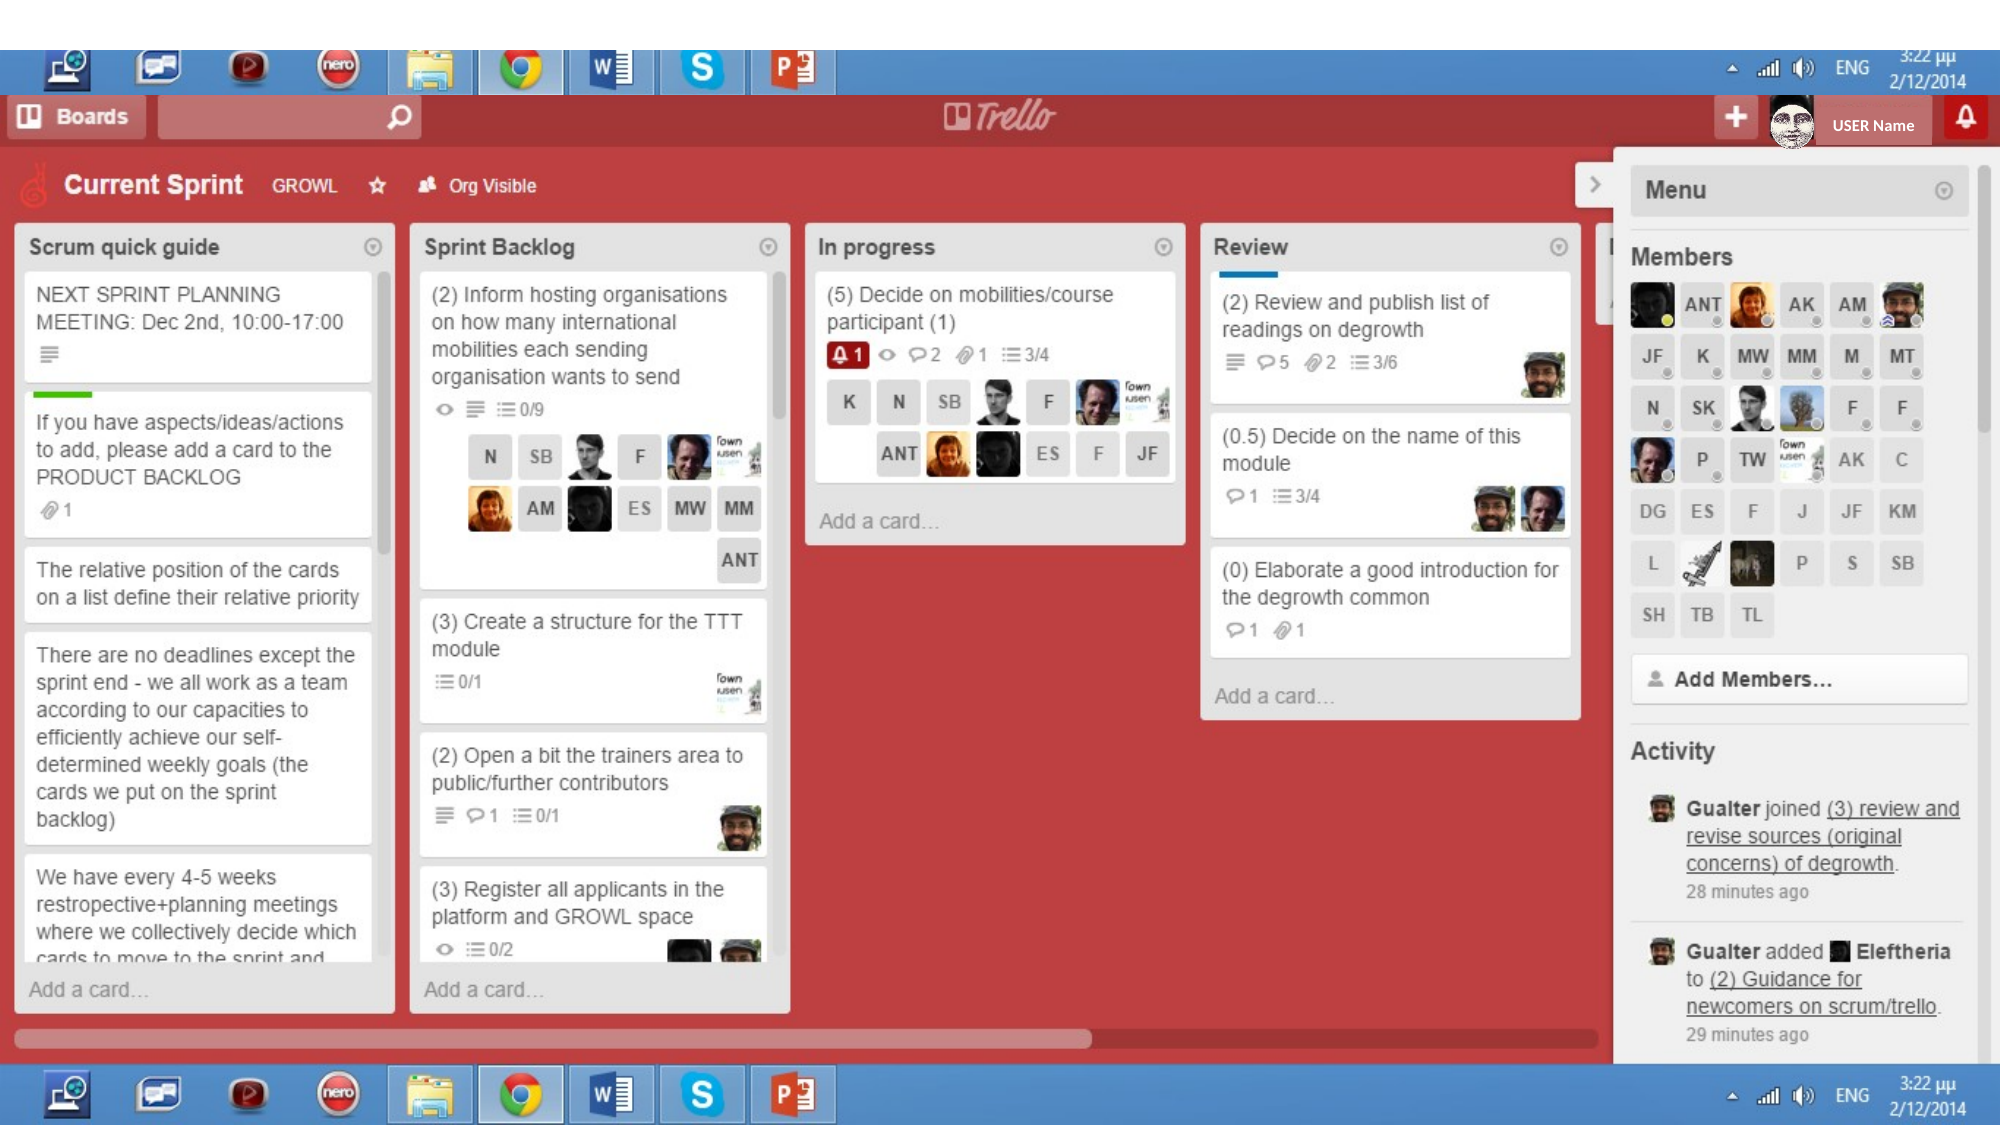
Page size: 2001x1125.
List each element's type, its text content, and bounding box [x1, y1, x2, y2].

picture [0, 50, 2000, 1125]
text_box USER Name [1816, 107, 1932, 145]
picture [692, 50, 714, 82]
